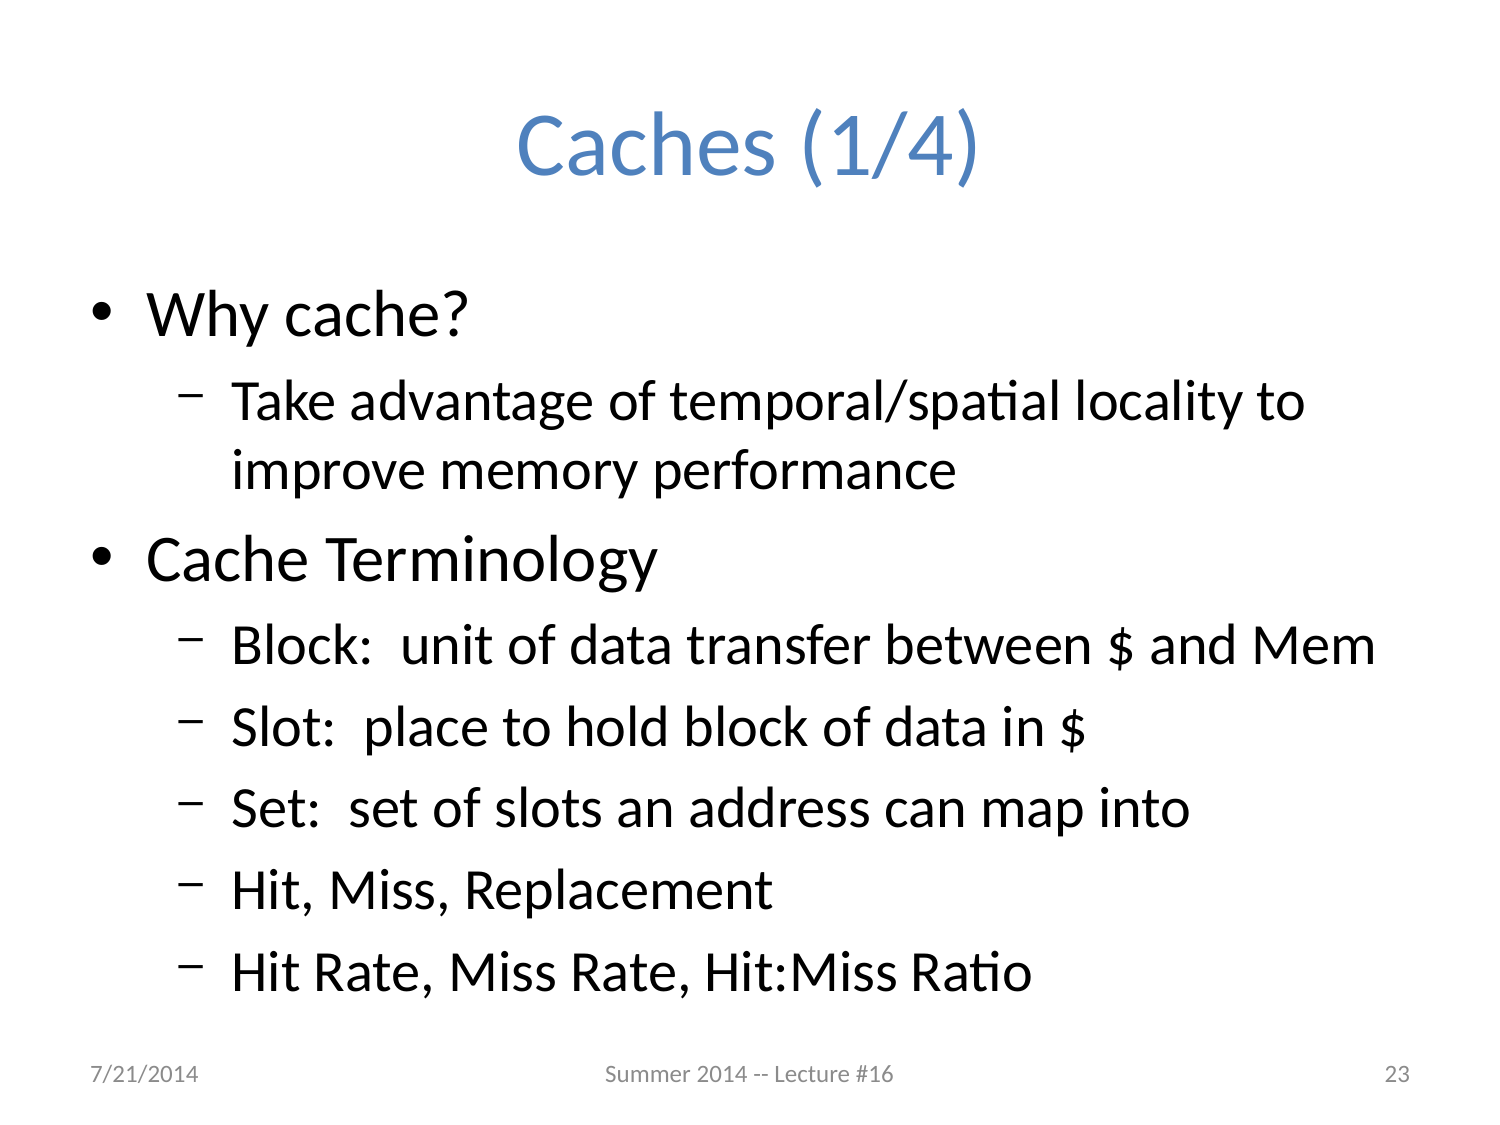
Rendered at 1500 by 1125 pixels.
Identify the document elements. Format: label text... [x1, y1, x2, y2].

slide_number <number> [1074, 1042, 1425, 1103]
slide_number 7/21/2014 [75, 1042, 425, 1103]
title Caches (1/4) [75, 45, 1425, 233]
footer Summer 2014 -- Lecture #16 [512, 1042, 988, 1103]
list Why cache? Take advantage of temporal/spatial locality to improve memory performance Cache Terminology Block: unit of data transfer between $ and Mem Slot: place to hold block of data in $ Set: set of slots an address can map into Hit, Miss, Replacement Hit Rate, Miss Rate, Hit:Miss Ratio [75, 262, 1425, 1073]
